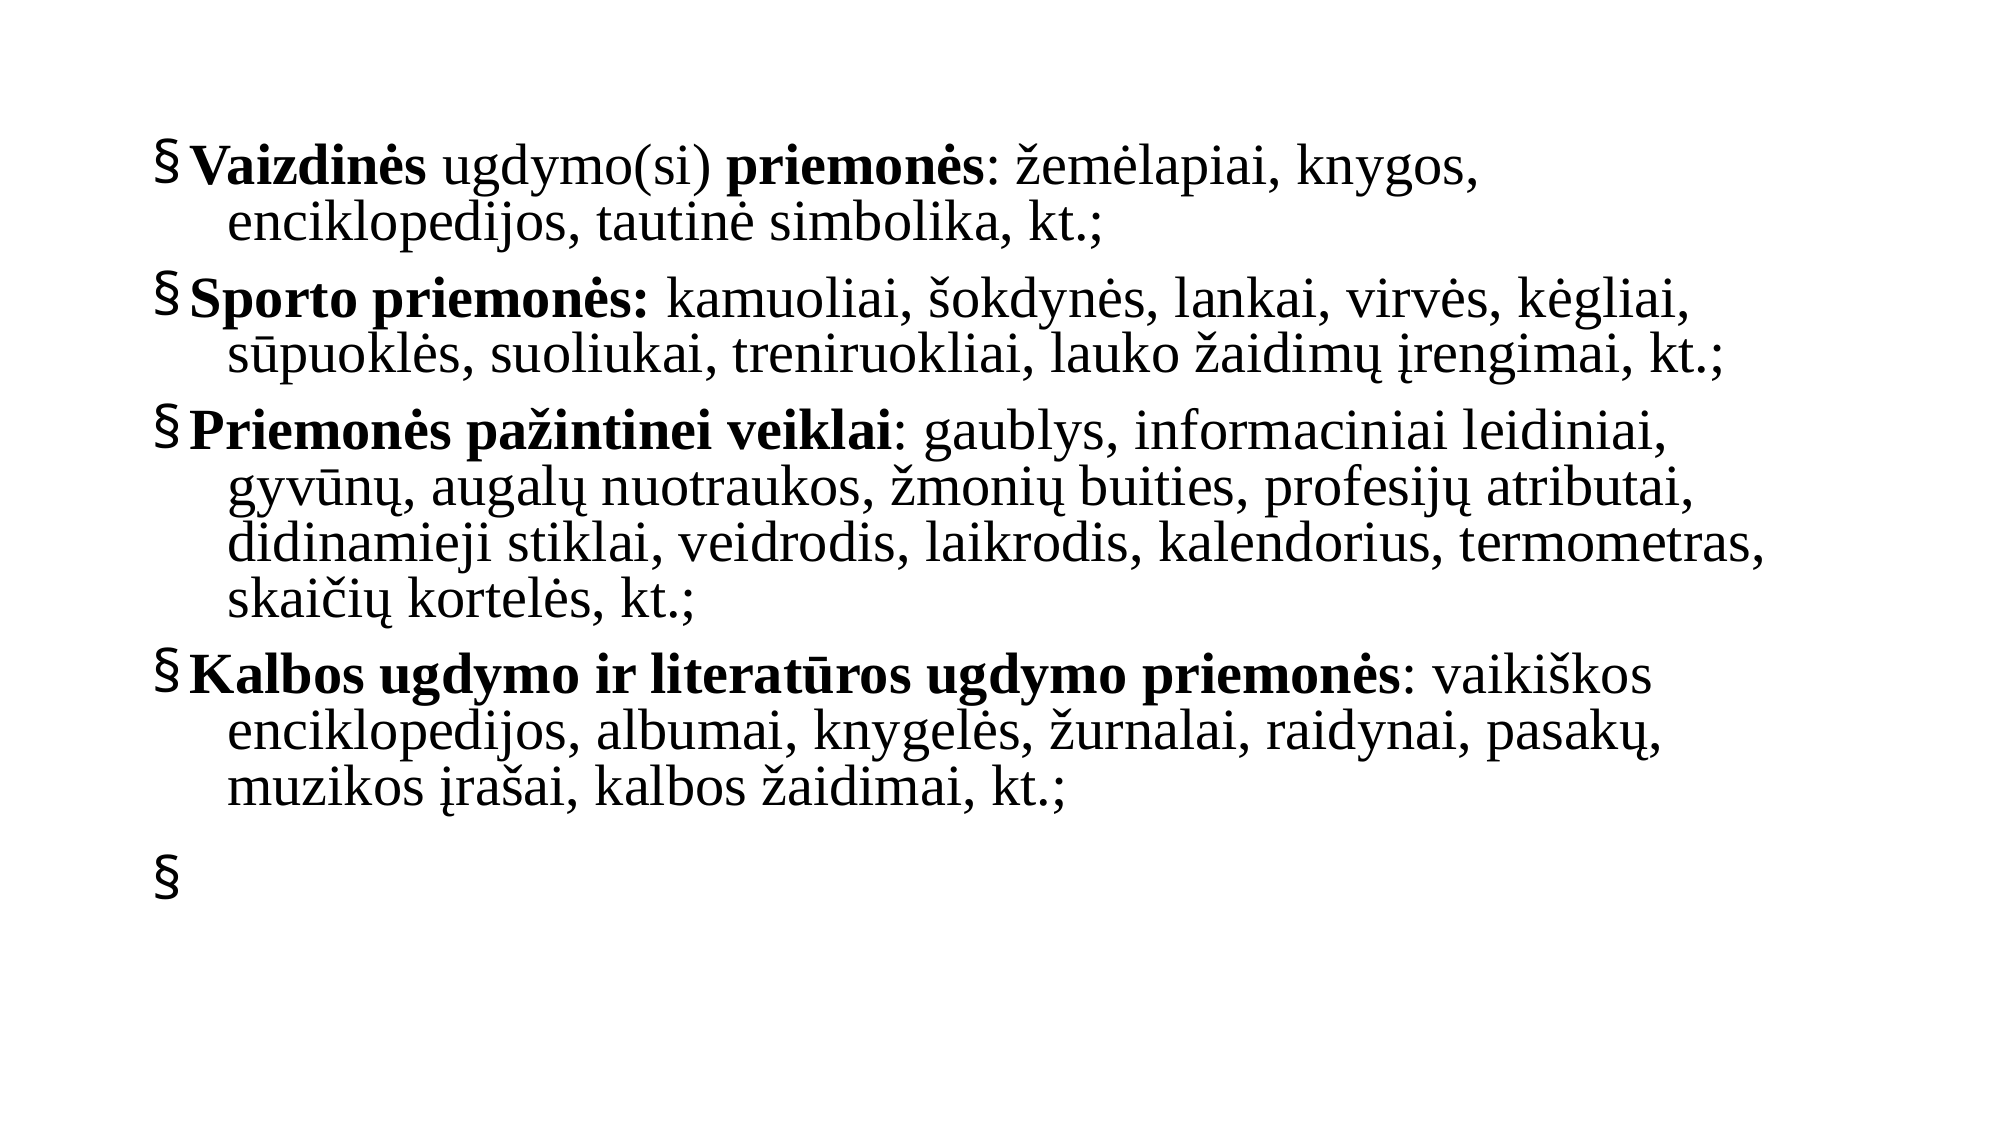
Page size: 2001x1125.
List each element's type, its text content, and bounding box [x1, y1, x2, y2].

list Vaizdinės ugdymo(si) priemonės: žemėlapiai, knygos, enciklopedijos, tautinė simbolika, kt.; Sporto priemonės: kamuoliai, šokdynės, lankai, virvės, kėgliai, sūpuoklės, suoliukai, treniruokliai, lauko žaidimų įrengimai, kt.; Priemonės pažintinei veiklai: gaublys, informaciniai leidiniai, gyvūnų, augalų nuotraukos, žmonių buities, profesijų atributai, didinamieji stiklai, veidrodis, laikrodis, kalendorius, termometras, skaičių kortelės, kt.; Kalbos ugdymo ir literatūros ugdymo priemonės: vaikiškos enciklopedijos, albumai, knygelės, žurnalai, raidynai, pasakų, muzikos įrašai, kalbos žaidimai, kt.; [137, 132, 1863, 847]
